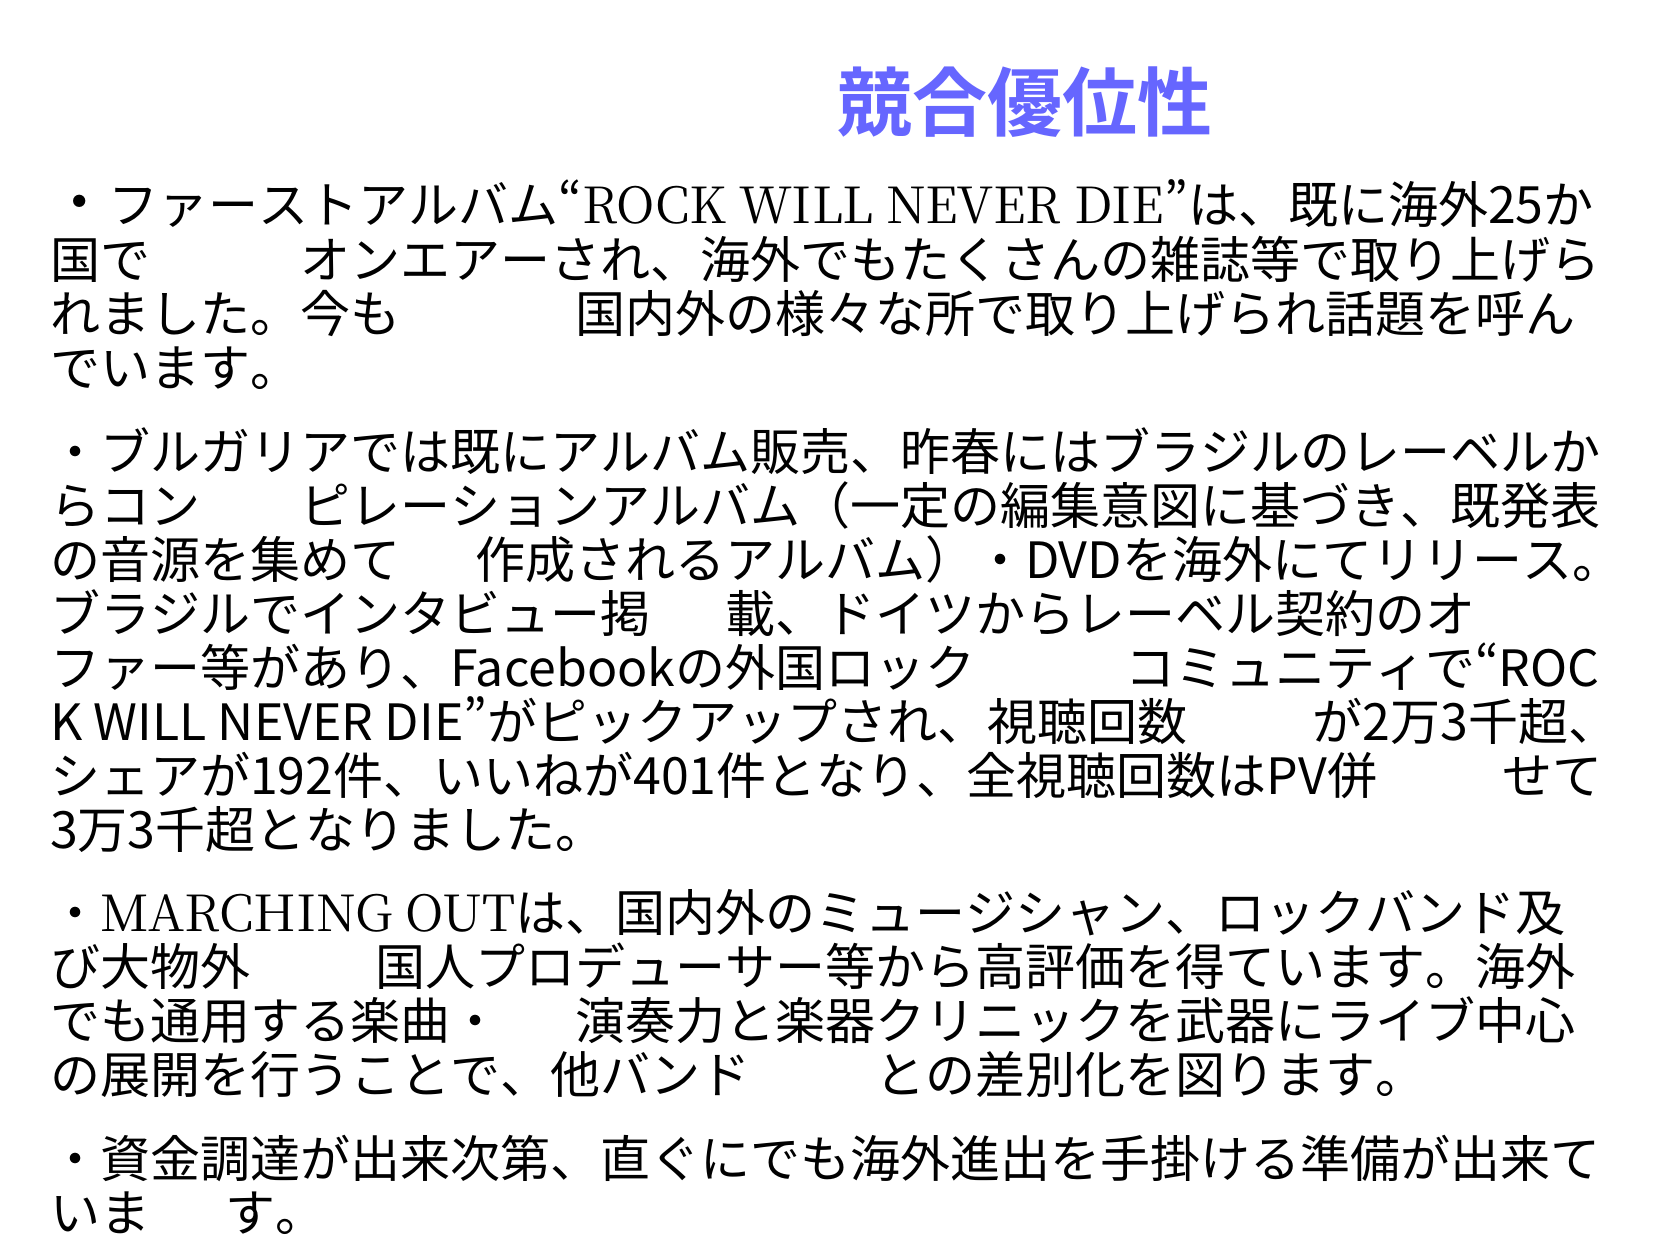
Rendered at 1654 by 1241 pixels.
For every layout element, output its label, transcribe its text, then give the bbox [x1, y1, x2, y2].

text_box ・ファーストアルバム“ROCK WILL NEVER DIE”は、既に海外25か国で オンエアーされ、海外でもたくさんの雑誌等で取り上げられました。今も 国内外の様々な所で取り上げられ話題を呼んでいます。 ・ブルガリアでは既にアルバム販売、昨春にはブラジルのレーベルからコン ピレーションアルバム（一定の編集意図に基づき、既発表の音源を集めて 作成されるアルバム）・DVDを海外にてリリース。ブラジルでインタビュー掲 載、ドイツからレーベル契約のオファー等があり、Facebookの外国ロック コミュニティで“ROCK WILL NEVER DIE”がピックアップされ、視聴回数 が2万3千超、シェアが192件、いいねが401件となり、全視聴回数はPV併 せて3万3千超となりました。 ・MARCHING OUTは、国内外のミュージシャン、ロックバンド及び大物外 国人プロデューサー等から高評価を得ています。海外でも通用する楽曲・ 演奏力と楽器クリニックを武器にライブ中心の展開を行うことで、他バンド との差別化を図ります。 ・資金調達が出来次第、直ぐにでも海外進出を手掛ける準備が出来ていま す。 [35, 165, 1619, 1180]
text_box 競合優位性 [110, 58, 1654, 199]
